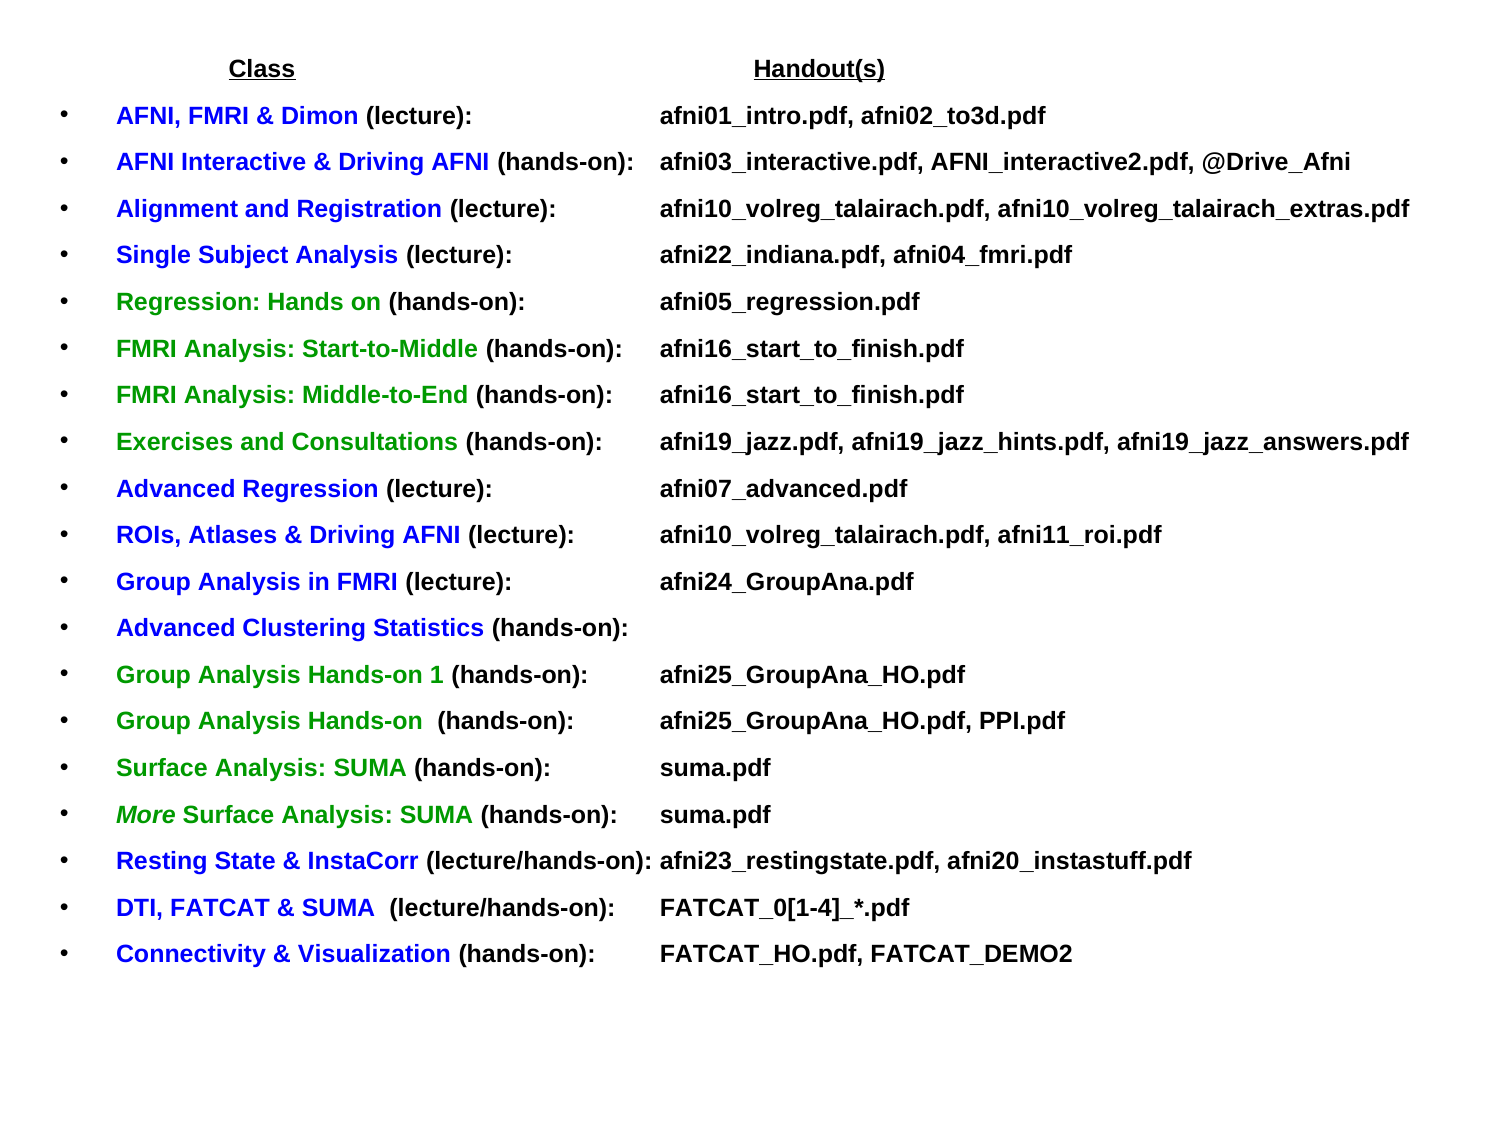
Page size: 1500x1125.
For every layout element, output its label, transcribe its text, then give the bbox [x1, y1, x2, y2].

list Class Handout(s) AFNI, FMRI & Dimon (lecture): afni01_intro.pdf, afni02_to3d.pdf AFNI Interactive & Driving AFNI (hands-on): afni03_interactive.pdf, AFNI_interactive2.pdf, @Drive_Afni Alignment and Registration (lecture): afni10_volreg_talairach.pdf, afni10_volreg_talairach_extras.pdf Single Subject Analysis (lecture): afni22_indiana.pdf, afni04_fmri.pdf Regression: Hands on (hands-on): afni05_regression.pdf FMRI Analysis: Start-to-Middle (hands-on): afni16_start_to_finish.pdf FMRI Analysis: Middle-to-End (hands-on): afni16_start_to_finish.pdf Exercises and Consultations (hands-on): afni19_jazz.pdf, afni19_jazz_hints.pdf, afni19_jazz_answers.pdf Advanced Regression (lecture): afni07_advanced.pdf ROIs, Atlases & Driving AFNI (lecture): afni10_volreg_talairach.pdf, afni11_roi.pdf Group Analysis in FMRI (lecture): afni24_GroupAna.pdf Advanced Clustering Statistics (hands-on): Group Analysis Hands-on 1 (hands-on): afni25_GroupAna_HO.pdf Group Analysis Hands-on (hands-on): afni25_GroupAna_HO.pdf, PPI.pdf Surface Analysis: SUMA (hands-on): suma.pdf More Surface Analysis: SUMA (hands-on): suma.pdf Resting State & InstaCorr (lecture/hands-on): afni23_restingstate.pdf, afni20_instastuff.pdf DTI, FATCAT & SUMA (lecture/hands-on): FATCAT_0[1-4]_*.pdf Connectivity & Visualization (hands-on): FATCAT_HO.pdf, FATCAT_DEMO2 [45, 45, 1500, 1125]
